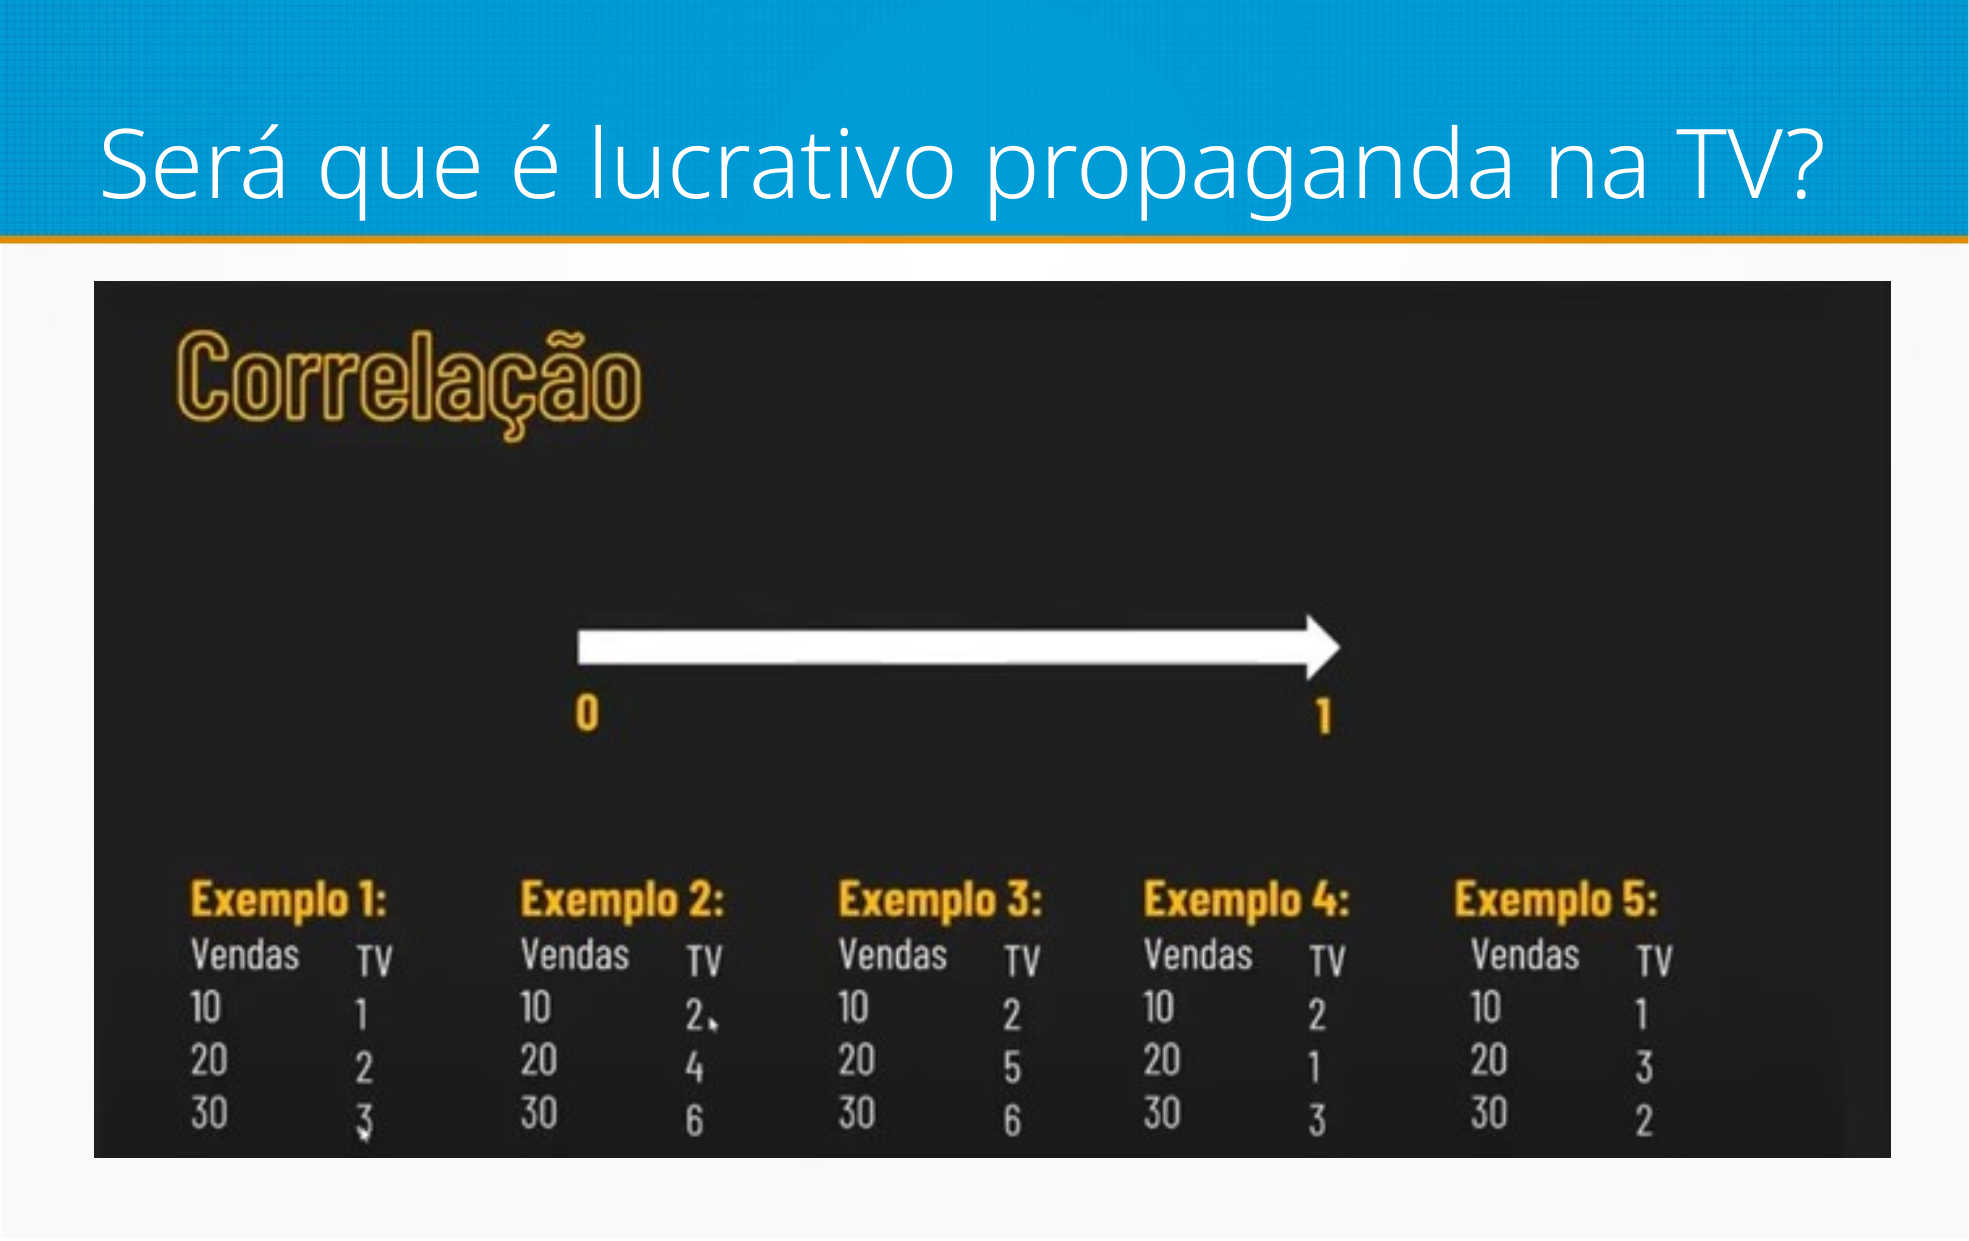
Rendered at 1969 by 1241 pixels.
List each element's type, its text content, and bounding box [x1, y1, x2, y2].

picture [0, 233, 1969, 1241]
title Será que é lucrativo propaganda na TV? [98, 19, 1870, 227]
